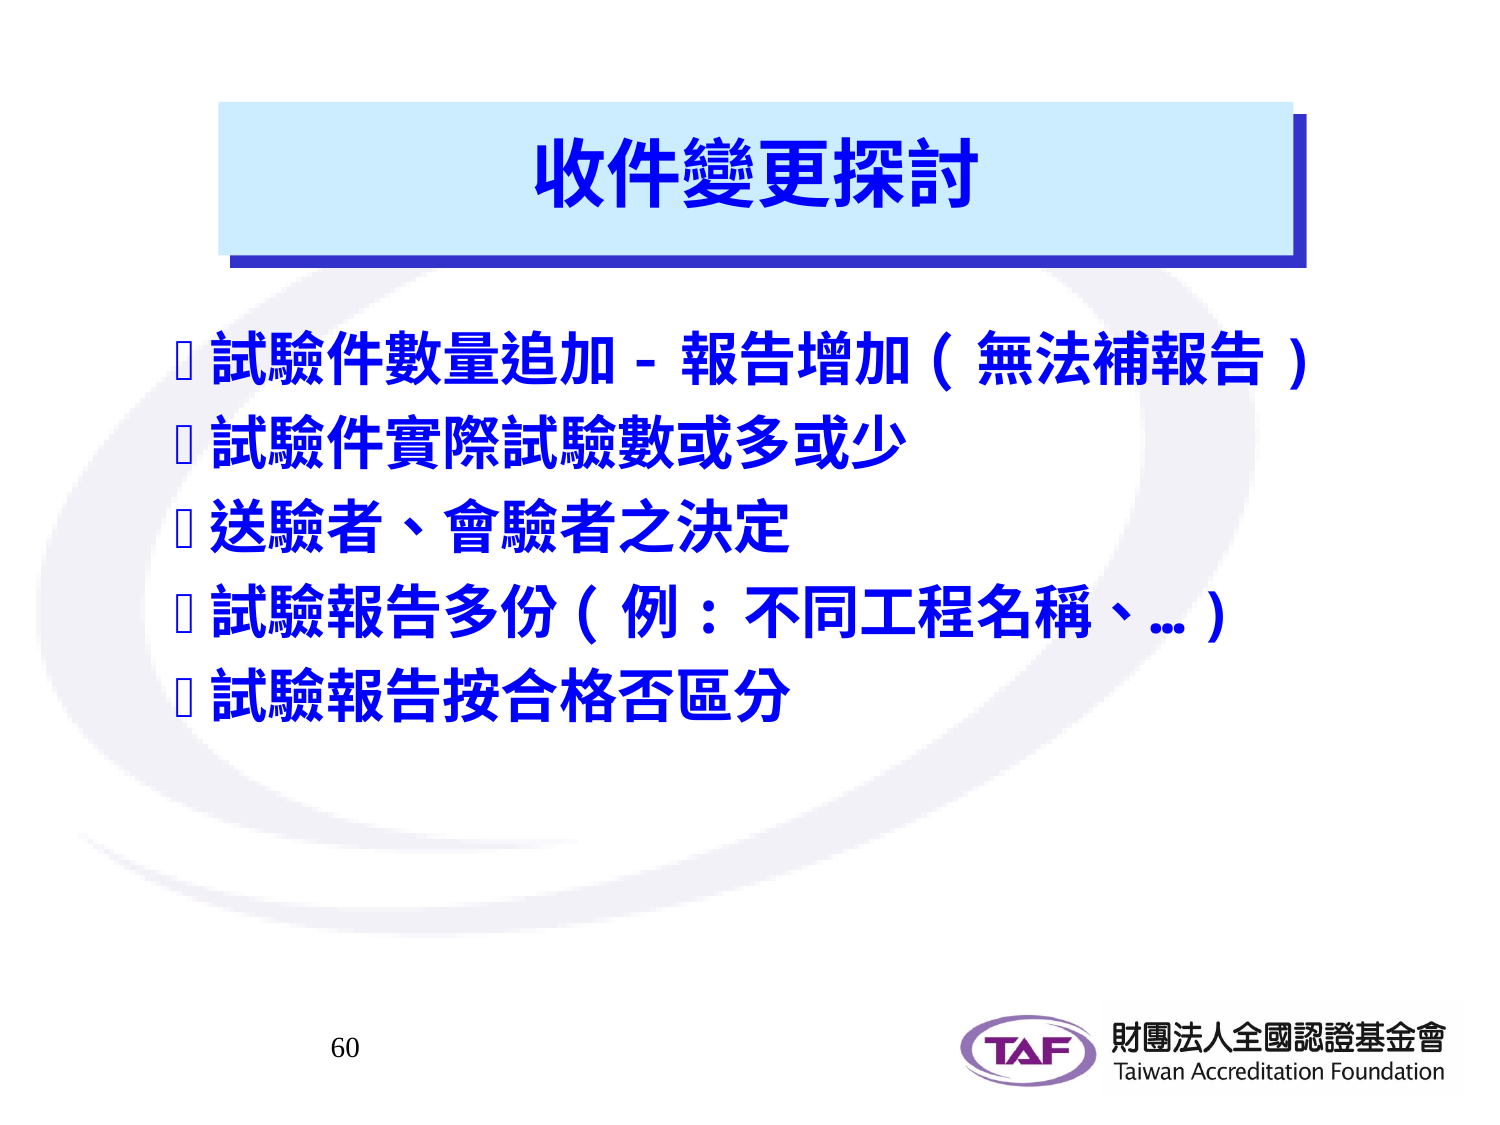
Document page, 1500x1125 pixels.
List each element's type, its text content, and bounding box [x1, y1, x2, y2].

text_box <編號> [199, 1021, 376, 1125]
picture [937, 999, 1462, 1097]
text_box 收件變更探討 [218, 101, 1294, 256]
list 試驗件數量追加-報告增加(無法補報告) 試驗件實際試驗數或多或少 送驗者、會驗者之決定 試驗報告多份(例:不同工程名稱、…) 試驗報告按合格否區分 [159, 314, 1394, 990]
